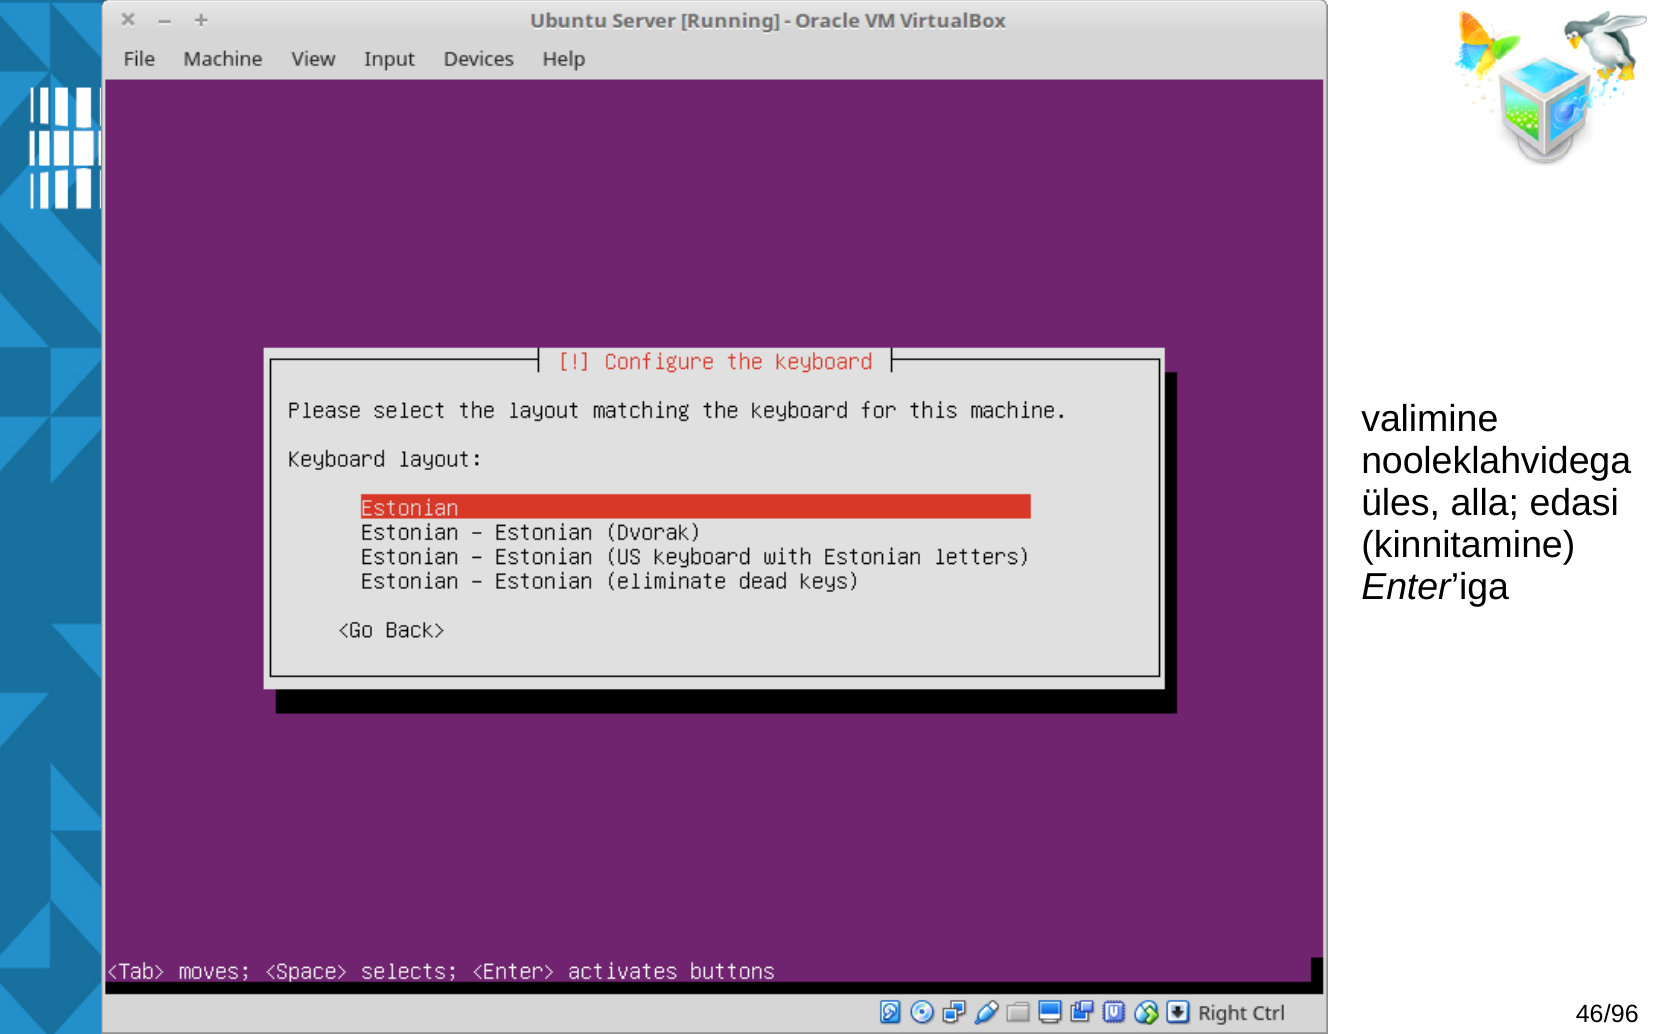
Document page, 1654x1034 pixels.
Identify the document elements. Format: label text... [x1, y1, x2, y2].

picture [101, 0, 1328, 1034]
text_box valimine nooleklahvidega üles, alla; edasi (kinnitamine) Enter’iga [1346, 389, 1654, 615]
picture [1452, 7, 1653, 166]
